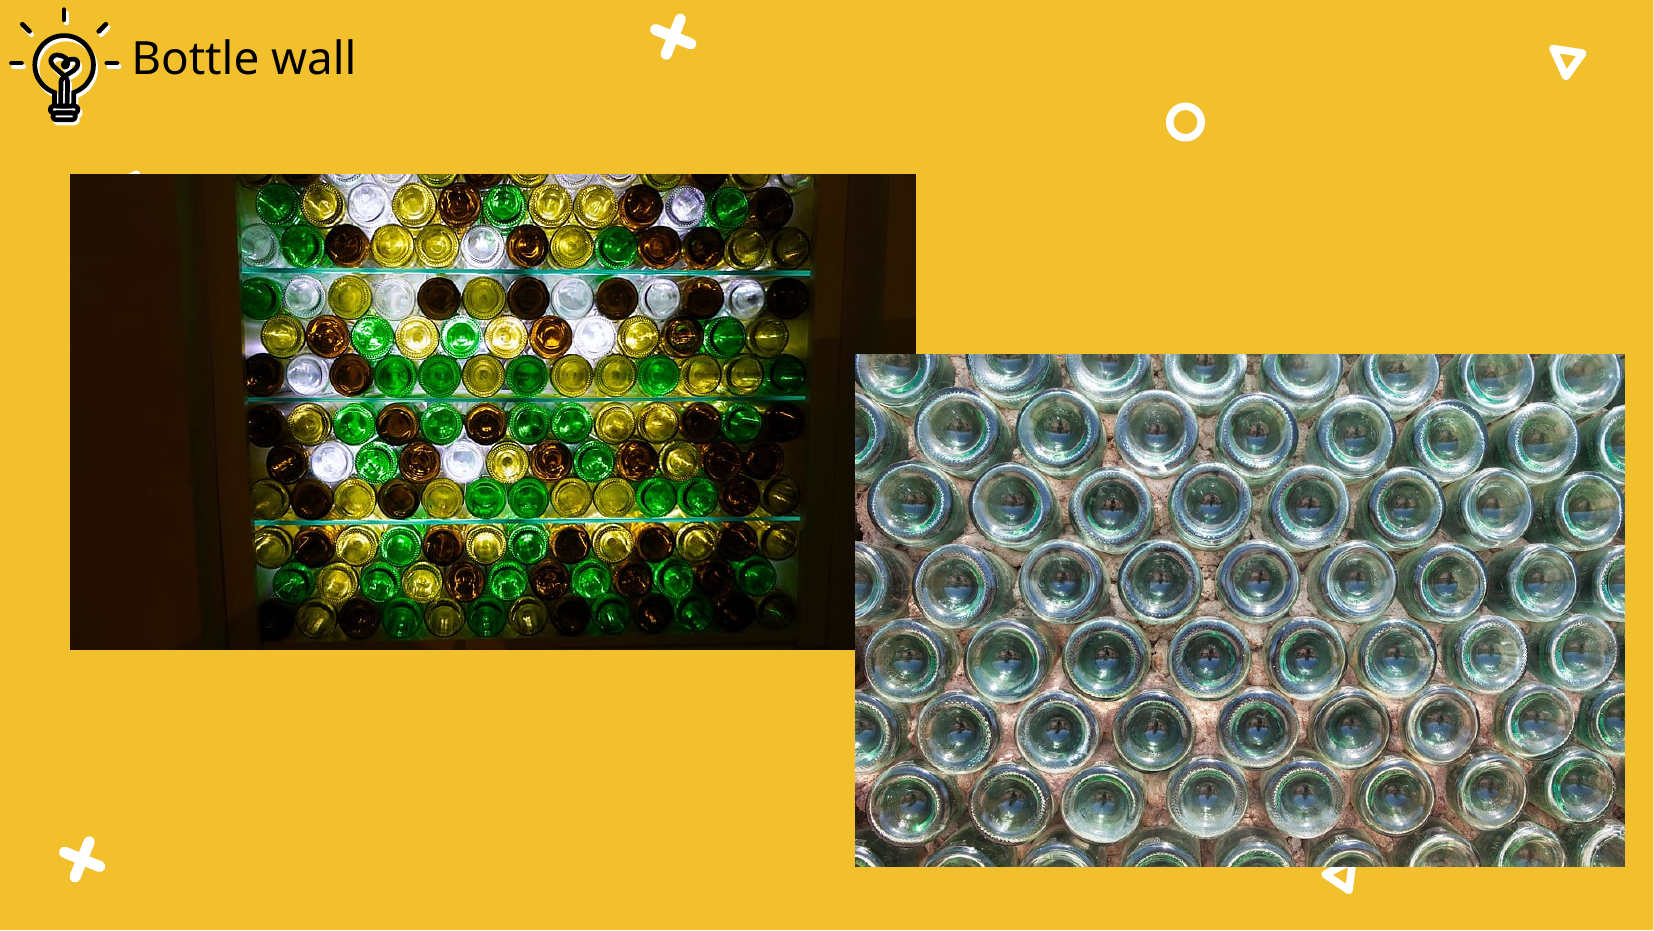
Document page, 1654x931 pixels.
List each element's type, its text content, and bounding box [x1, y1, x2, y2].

title Bottle wall [131, 0, 827, 120]
picture [70, 174, 1625, 867]
